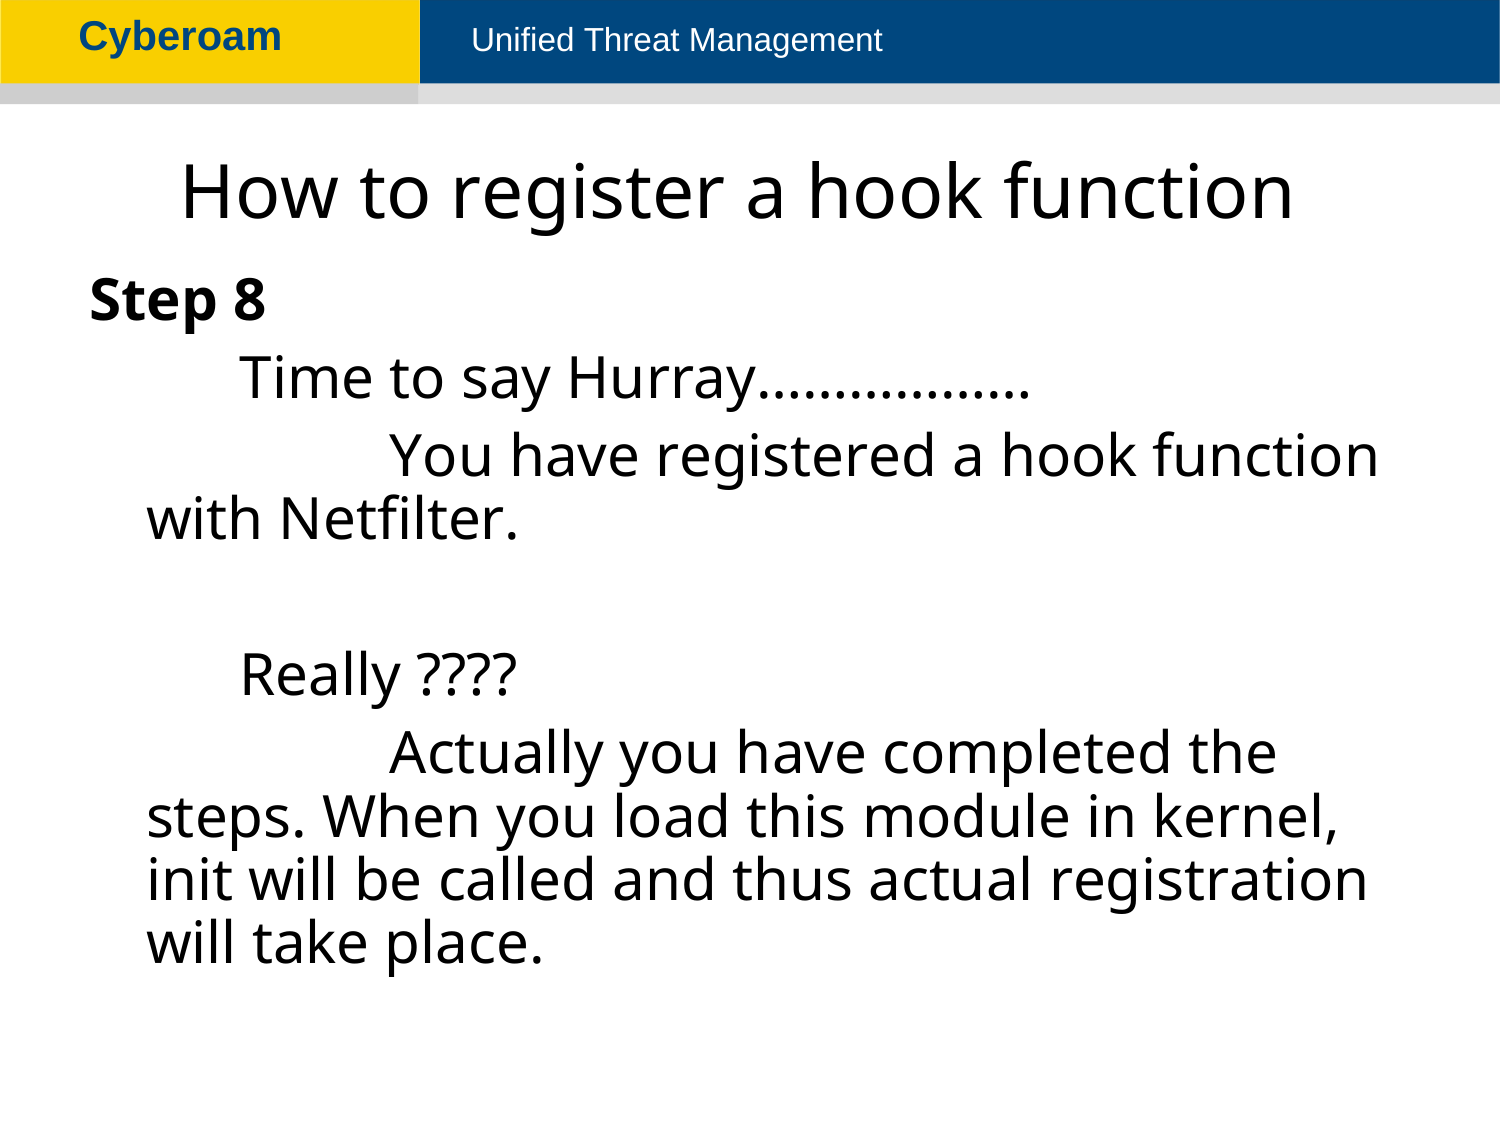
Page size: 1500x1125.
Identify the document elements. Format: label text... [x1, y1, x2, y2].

picture [0, 0, 1500, 83]
title How to register a hook function [75, 112, 1426, 240]
list Step 8 Time to say Hurray……………… You have registered a hook function with Netfilter. Really ???? Actually you have completed the steps. When you load this module in kernel, init will be called and thus actual registration will take place. [75, 262, 1426, 1051]
